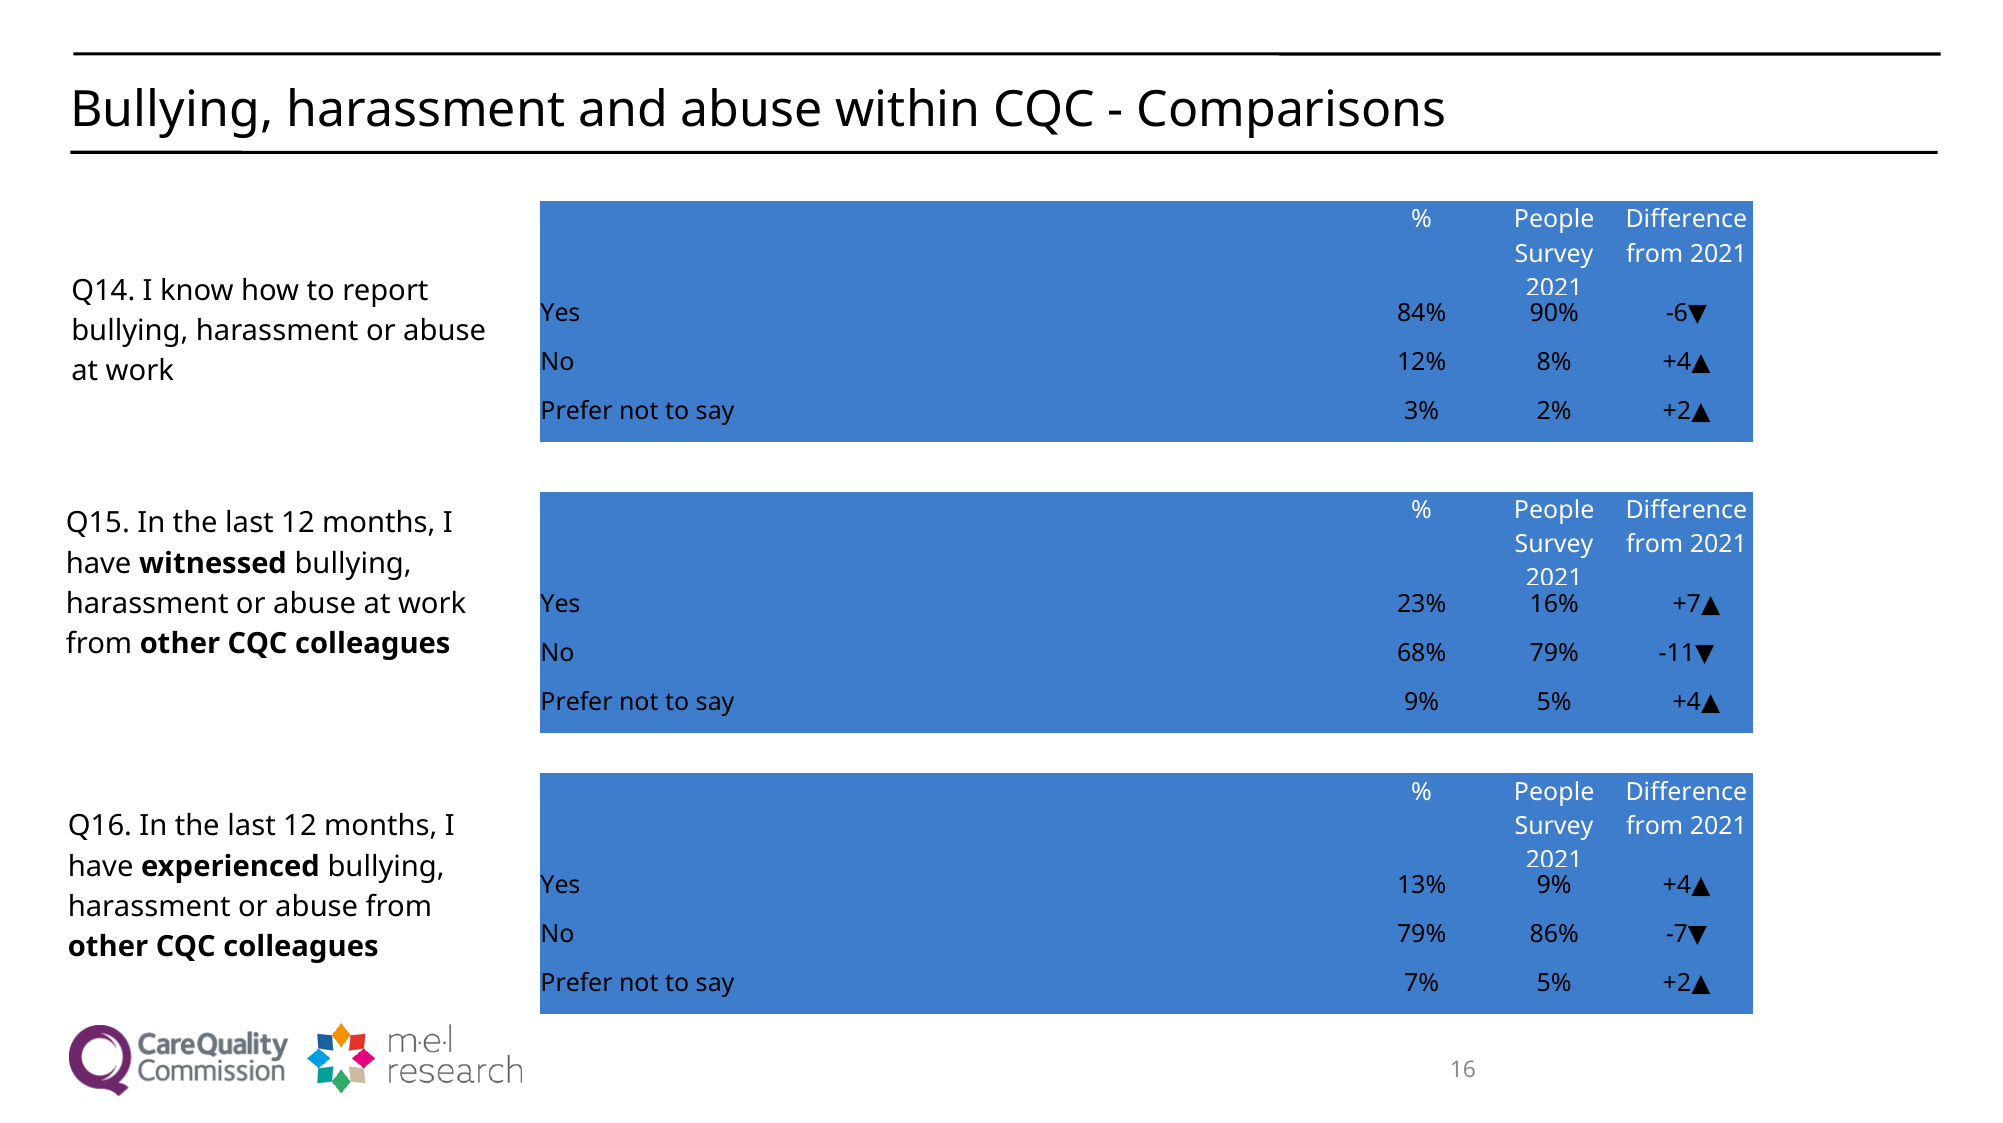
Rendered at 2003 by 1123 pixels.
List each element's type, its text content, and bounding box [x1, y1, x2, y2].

table_cell 16% [1488, 585, 1620, 634]
text_box Q14. I know how to report bullying, harassment or abuse at work [71, 263, 493, 386]
table_cell 84% [1355, 295, 1488, 344]
table_cell 90% [1488, 295, 1620, 344]
table_header [540, 201, 1355, 295]
table_cell +4▲ [1620, 867, 1753, 916]
text_box 16 [1434, 1039, 1902, 1100]
table_cell 23% [1355, 585, 1488, 634]
table_cell 5% [1488, 965, 1620, 1014]
table_cell 79% [1488, 634, 1620, 683]
table_cell 5% [1488, 683, 1620, 733]
table_cell +4▲ [1620, 344, 1753, 393]
table_cell 7% [1355, 965, 1488, 1014]
text_box Q15. In the last 12 months, I have witnessed bullying, harassment or abuse at work from other CQC colleagues [66, 496, 488, 659]
table_cell Prefer not to say [540, 393, 1355, 442]
table_header Difference from 2021 [1620, 492, 1753, 585]
table_cell 12% [1355, 344, 1488, 393]
table_cell 9% [1488, 867, 1620, 916]
table_cell +2▲ [1620, 393, 1753, 442]
table_cell -6▼ [1620, 295, 1753, 344]
table_header [540, 773, 1355, 867]
table_header People Survey 2021 [1488, 492, 1620, 585]
table_cell -7▼ [1620, 916, 1753, 965]
table_cell 9% [1355, 683, 1488, 733]
table_cell 3% [1355, 393, 1488, 442]
table_cell 86% [1488, 916, 1620, 965]
table_cell No [540, 634, 1355, 683]
table_cell 79% [1355, 916, 1488, 965]
table_cell Prefer not to say [540, 683, 1355, 733]
text_box Q16. In the last 12 months, I have experienced bullying, harassment or abuse from other CQC colleagues [68, 799, 490, 962]
table_cell No [540, 916, 1355, 965]
table_header [540, 492, 1355, 585]
table_cell +4▲ [1620, 683, 1753, 733]
table_header Difference from 2021 [1620, 201, 1753, 295]
table_cell Prefer not to say [540, 965, 1355, 1014]
title Bullying, harassment and abuse within CQC - Comparisons [70, 57, 1938, 145]
picture [307, 1023, 522, 1093]
table_cell 13% [1355, 867, 1488, 916]
table_cell No [540, 344, 1355, 393]
table_cell Yes [540, 867, 1355, 916]
table_cell +7▲ [1620, 585, 1753, 634]
table_header People Survey 2021 [1488, 201, 1620, 295]
table_cell Yes [540, 585, 1355, 634]
table_header Difference from 2021 [1620, 773, 1753, 867]
table_header % [1355, 773, 1488, 867]
table_cell 8% [1488, 344, 1620, 393]
table_header People Survey 2021 [1488, 773, 1620, 867]
table_cell -11▼ [1620, 634, 1753, 683]
table_cell Yes [540, 295, 1355, 344]
table_cell 68% [1355, 634, 1488, 683]
picture [67, 1023, 291, 1099]
table_header % [1355, 201, 1488, 295]
table_cell 2% [1488, 393, 1620, 442]
table_cell +2▲ [1620, 965, 1753, 1014]
table_header % [1355, 492, 1488, 585]
